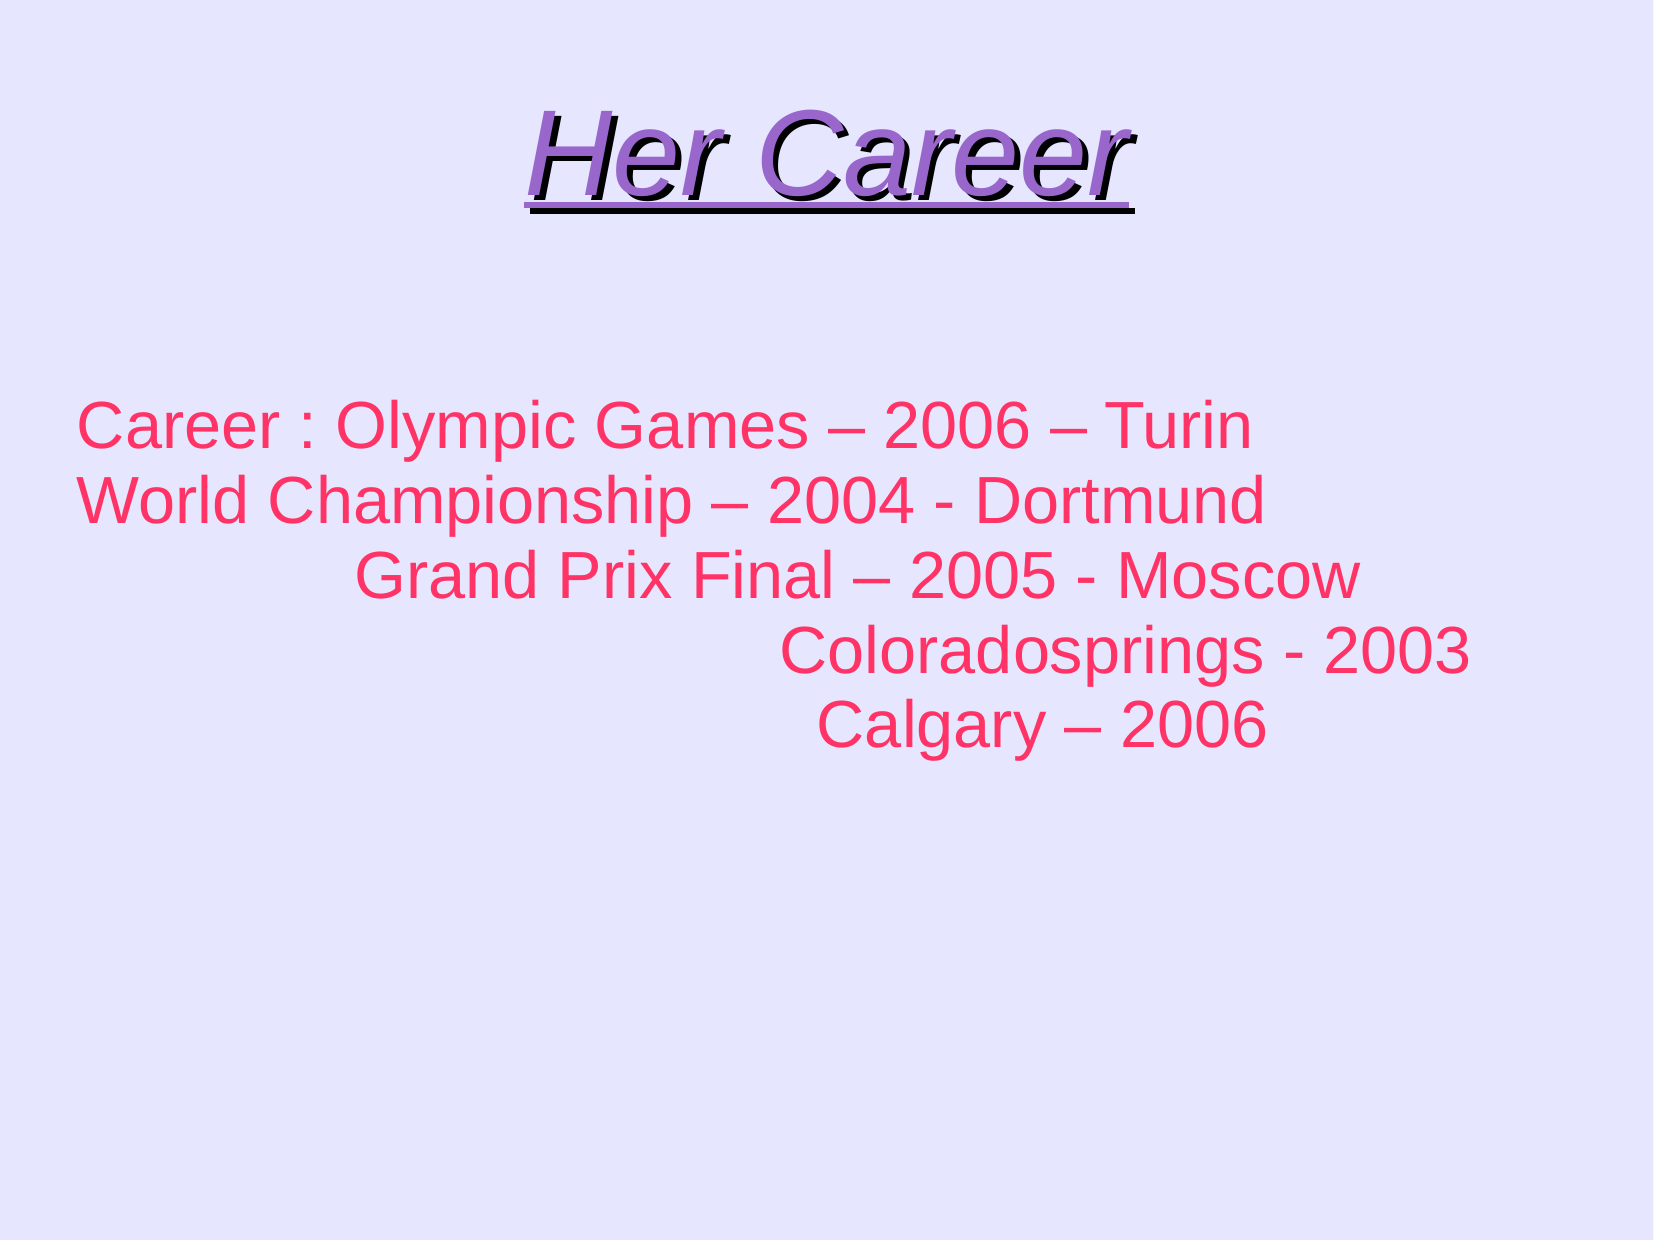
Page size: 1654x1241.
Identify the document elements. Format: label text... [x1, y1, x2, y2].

title Her Career [82, 49, 1571, 257]
subtitle Career : Olympic Games – 2006 – Turin World Championship – 2004 - Dortmund Grand Prix Final – 2005 - Moscow Coloradosprings - 2003 Calgary – 2006 [76, 236, 1565, 1064]
